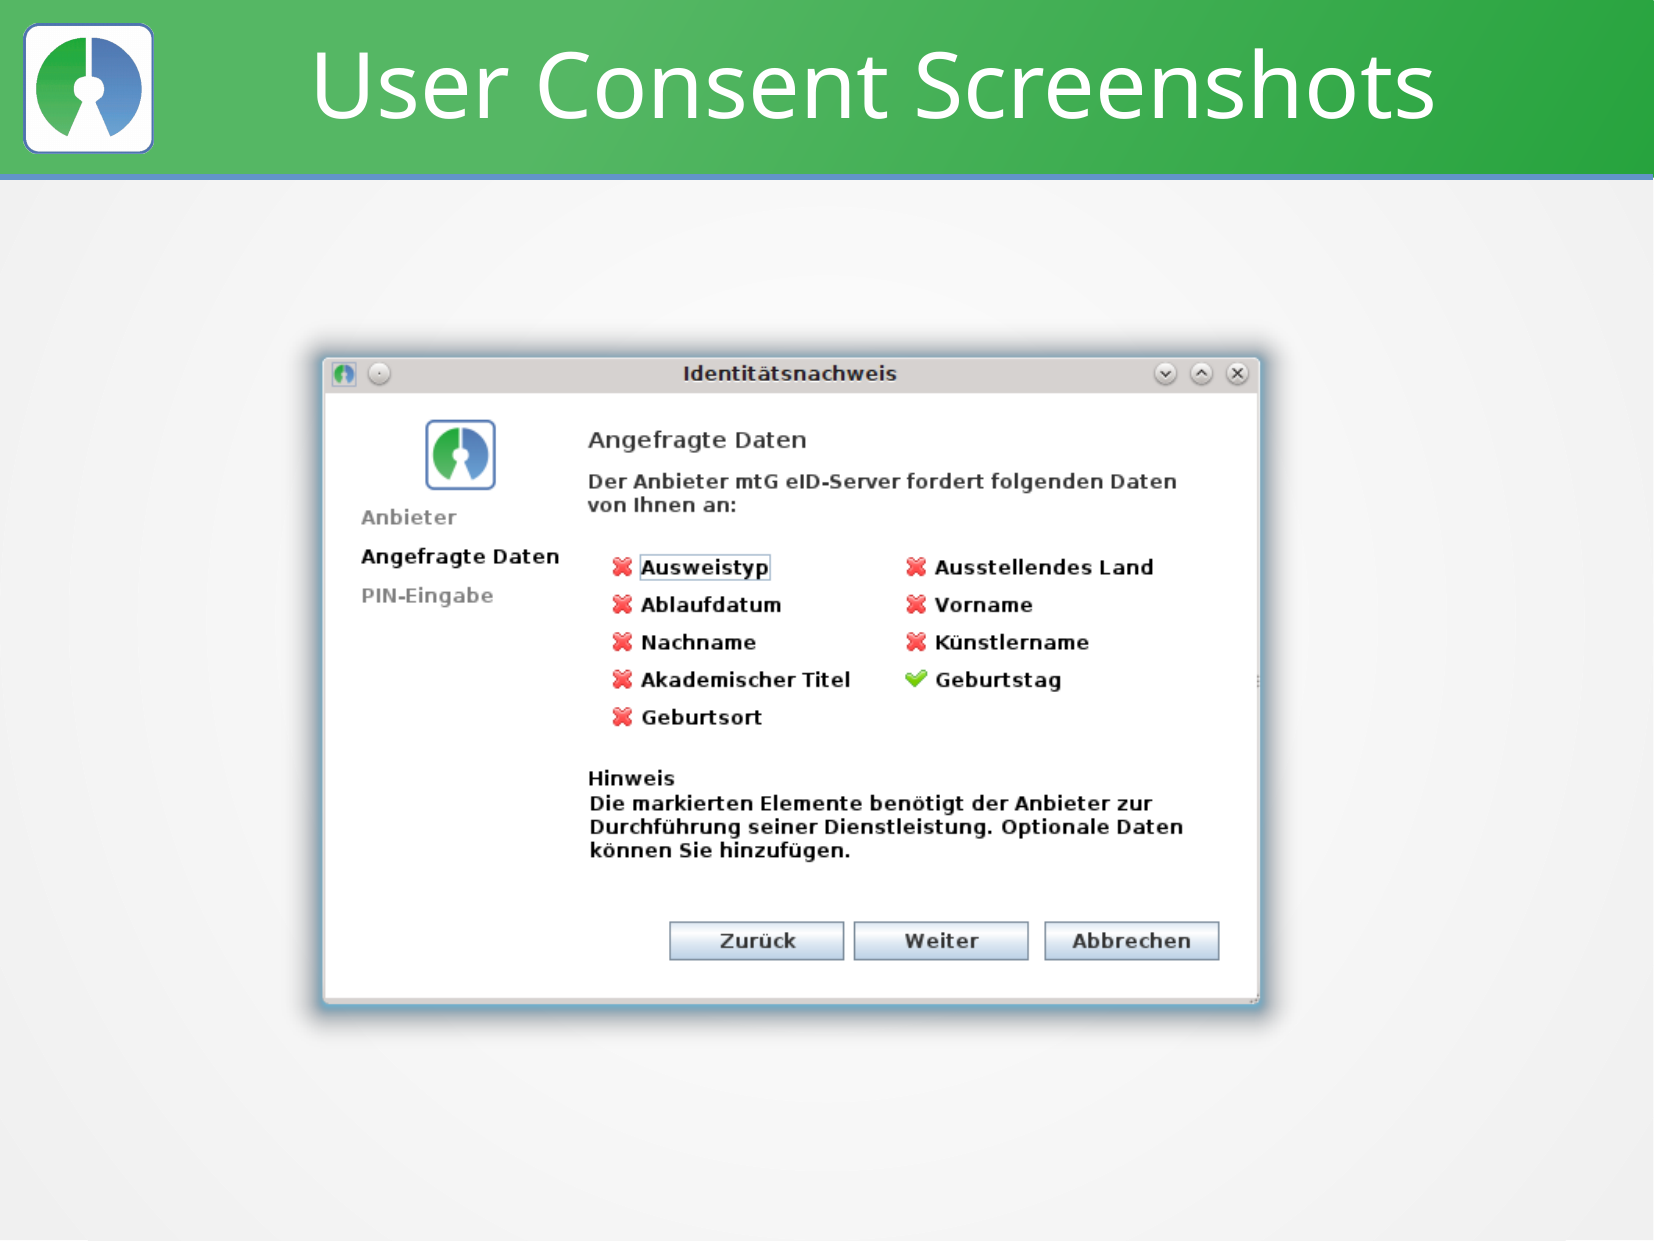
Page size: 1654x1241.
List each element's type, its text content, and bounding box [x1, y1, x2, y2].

picture [23, 23, 154, 154]
title User Consent Screenshots [177, 11, 1571, 154]
picture [260, 295, 1323, 1067]
